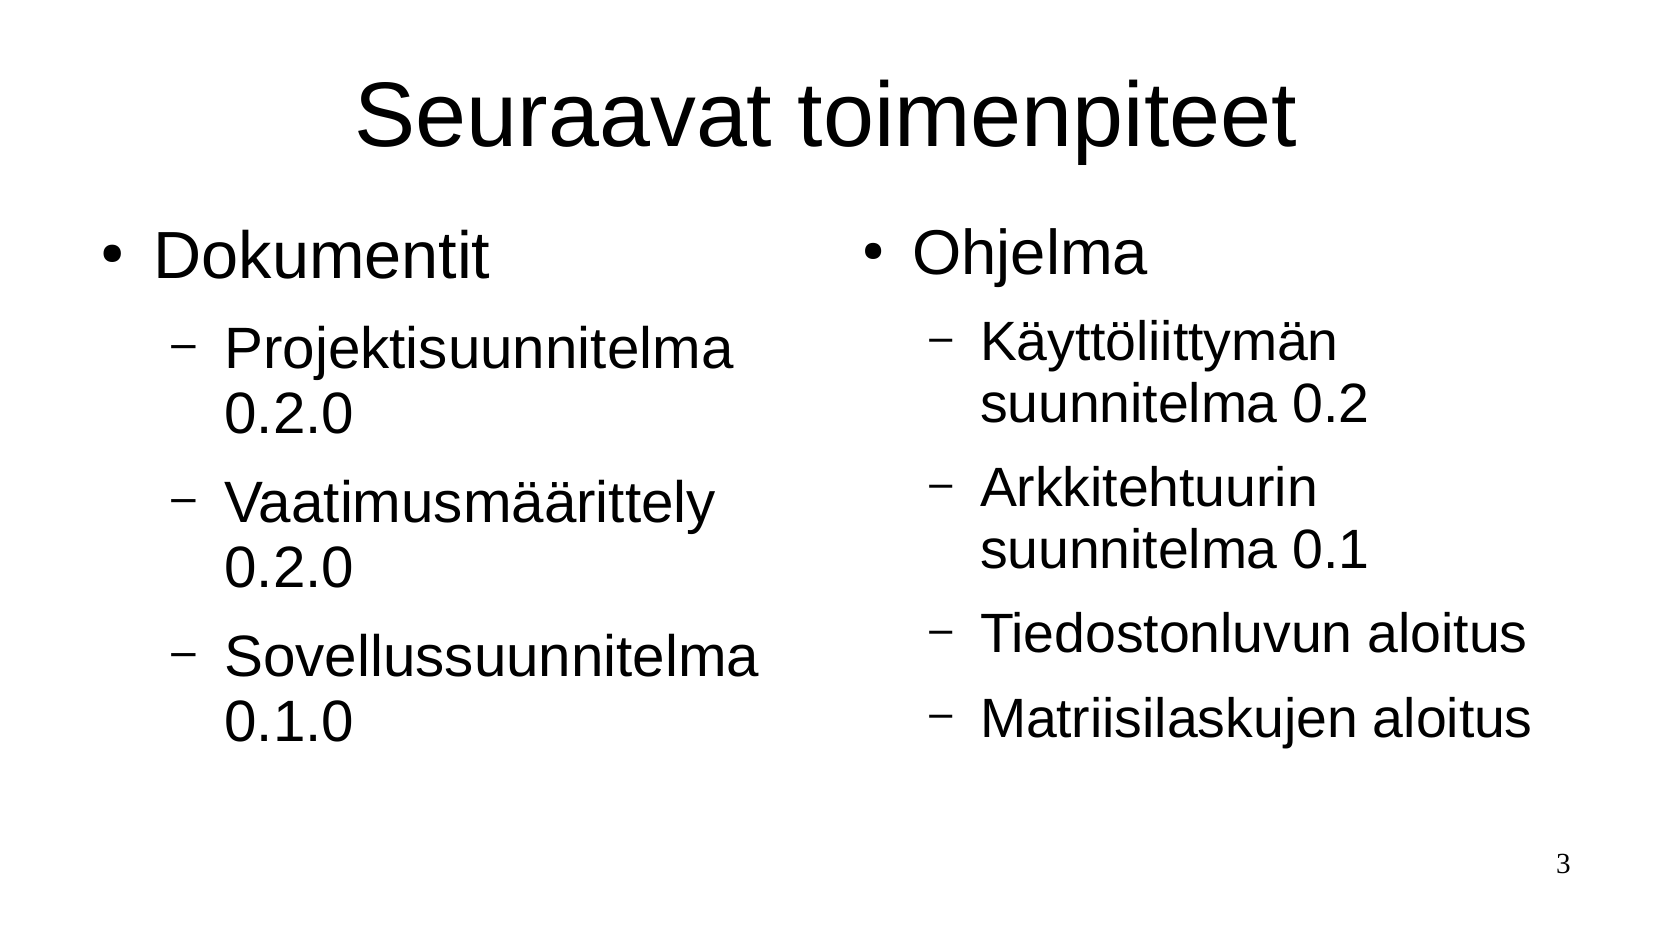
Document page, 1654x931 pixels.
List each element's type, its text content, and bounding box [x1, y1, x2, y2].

list Ohjelma Käyttöliittymän suunnitelma 0.2 Arkkitehtuurin suunnitelma 0.1 Tiedostonluvun aloitus Matriisilaskujen aloitus [845, 217, 1572, 758]
list Dokumentit Projektisuunnitelma 0.2.0 Vaatimusmäärittely 0.2.0 Sovellussuunnitelma 0.1.0 [82, 217, 809, 758]
title Seuraavat toimenpiteet [82, 37, 1571, 193]
